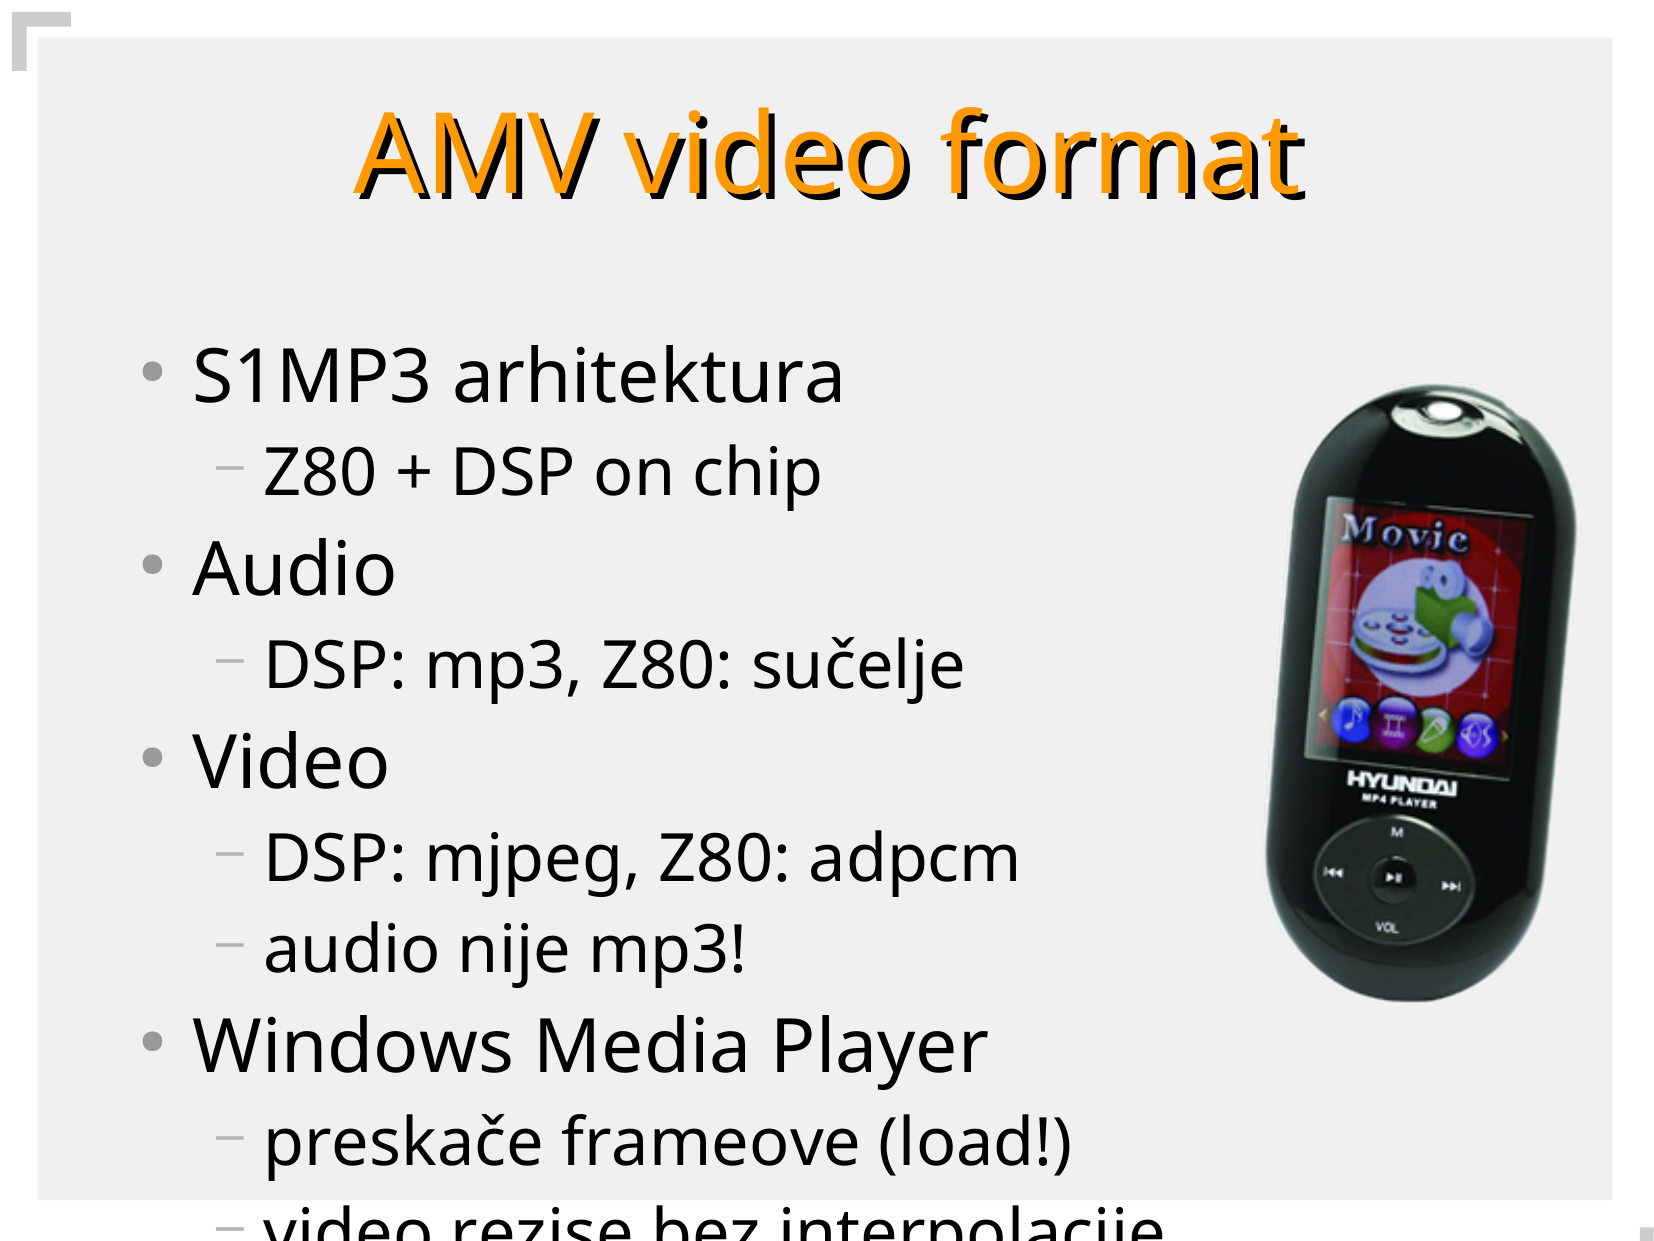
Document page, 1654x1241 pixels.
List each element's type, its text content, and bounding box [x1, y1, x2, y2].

title AMV video format [121, 46, 1534, 254]
list S1MP3 arhitektura Z80 + DSP on chip Audio DSP: mp3, Z80: sučelje Video DSP: mjpeg, Z80: adpcm audio nije mp3! Windows Media Player preskače frameove (load!) video rezise bez interpolacije [121, 322, 1276, 1138]
picture [1259, 381, 1584, 1007]
